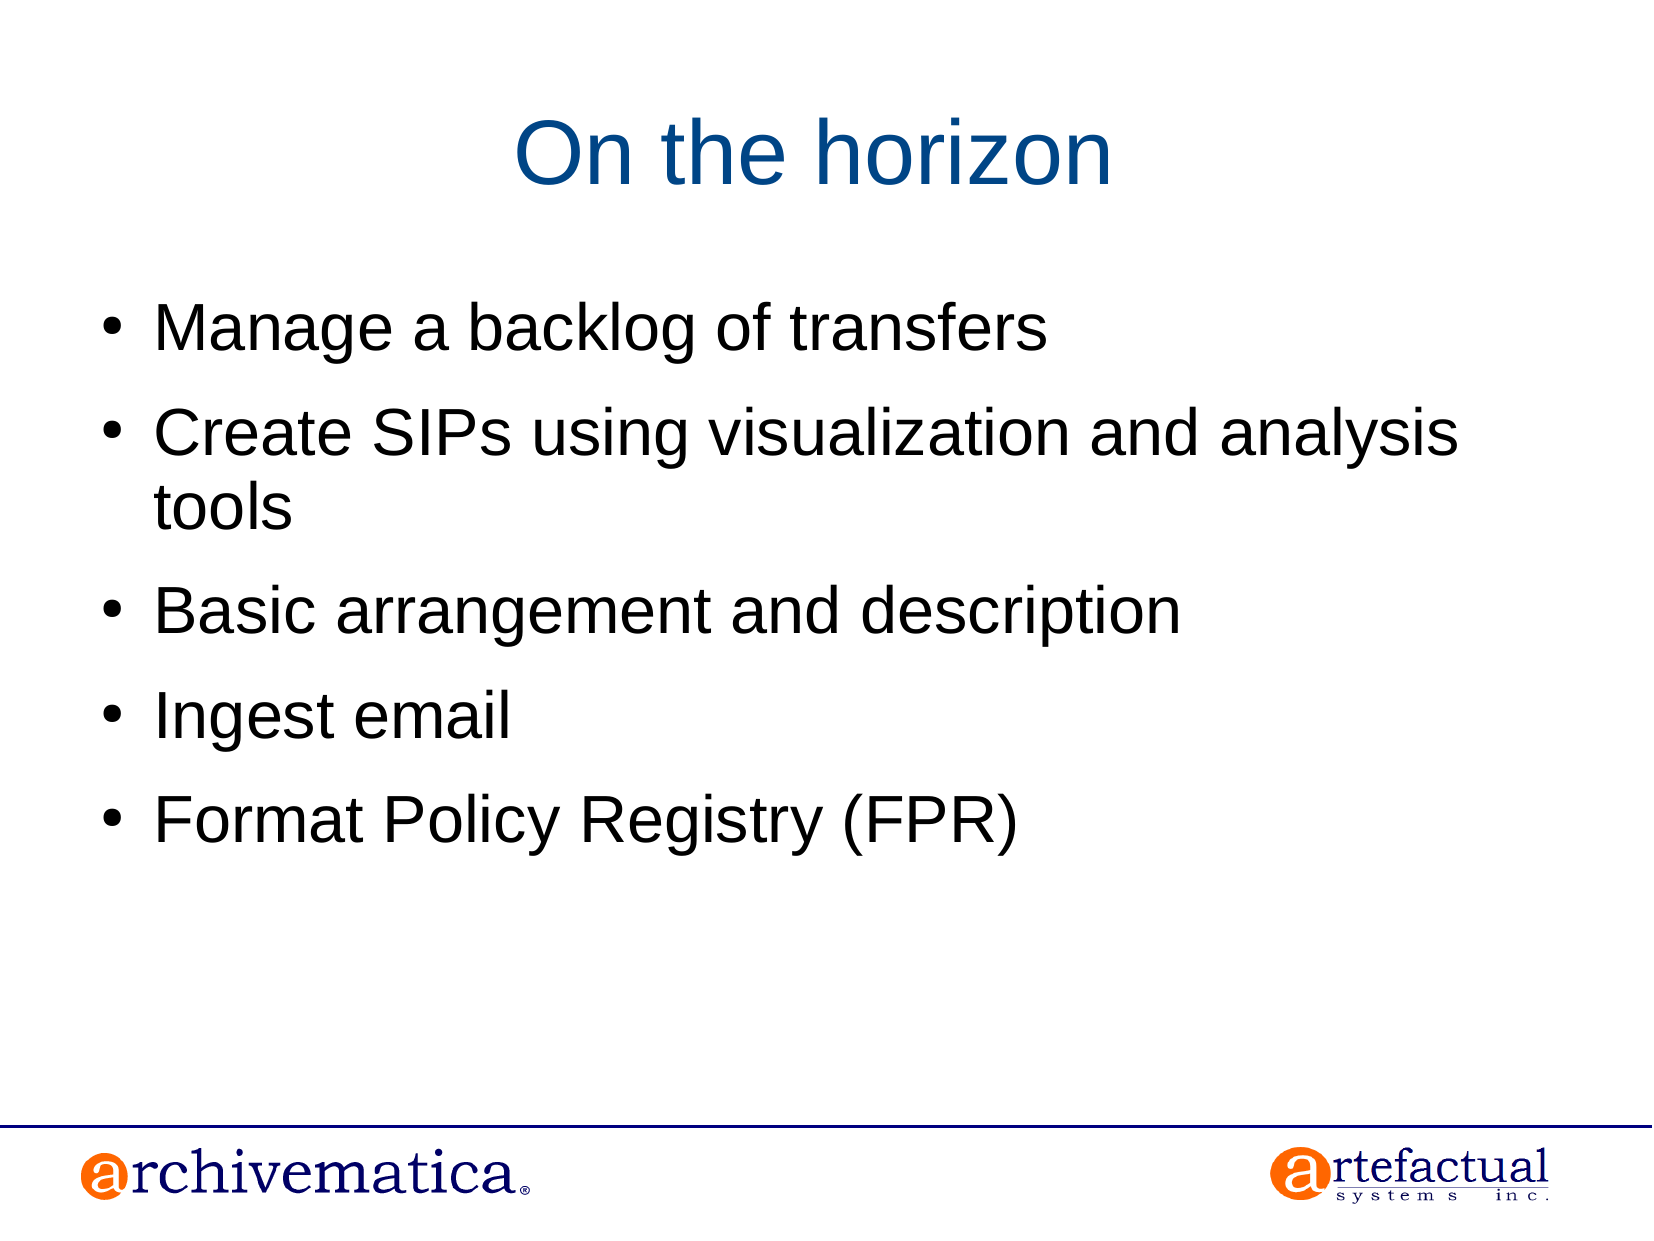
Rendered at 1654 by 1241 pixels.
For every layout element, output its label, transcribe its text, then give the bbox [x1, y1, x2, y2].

picture [81, 1133, 531, 1216]
picture [1263, 1139, 1560, 1211]
title On the horizon [82, 49, 1571, 257]
list Manage a backlog of transfers Create SIPs using visualization and analysis tools Basic arrangement and description Ingest email Format Policy Registry (FPR) [82, 290, 1571, 1010]
